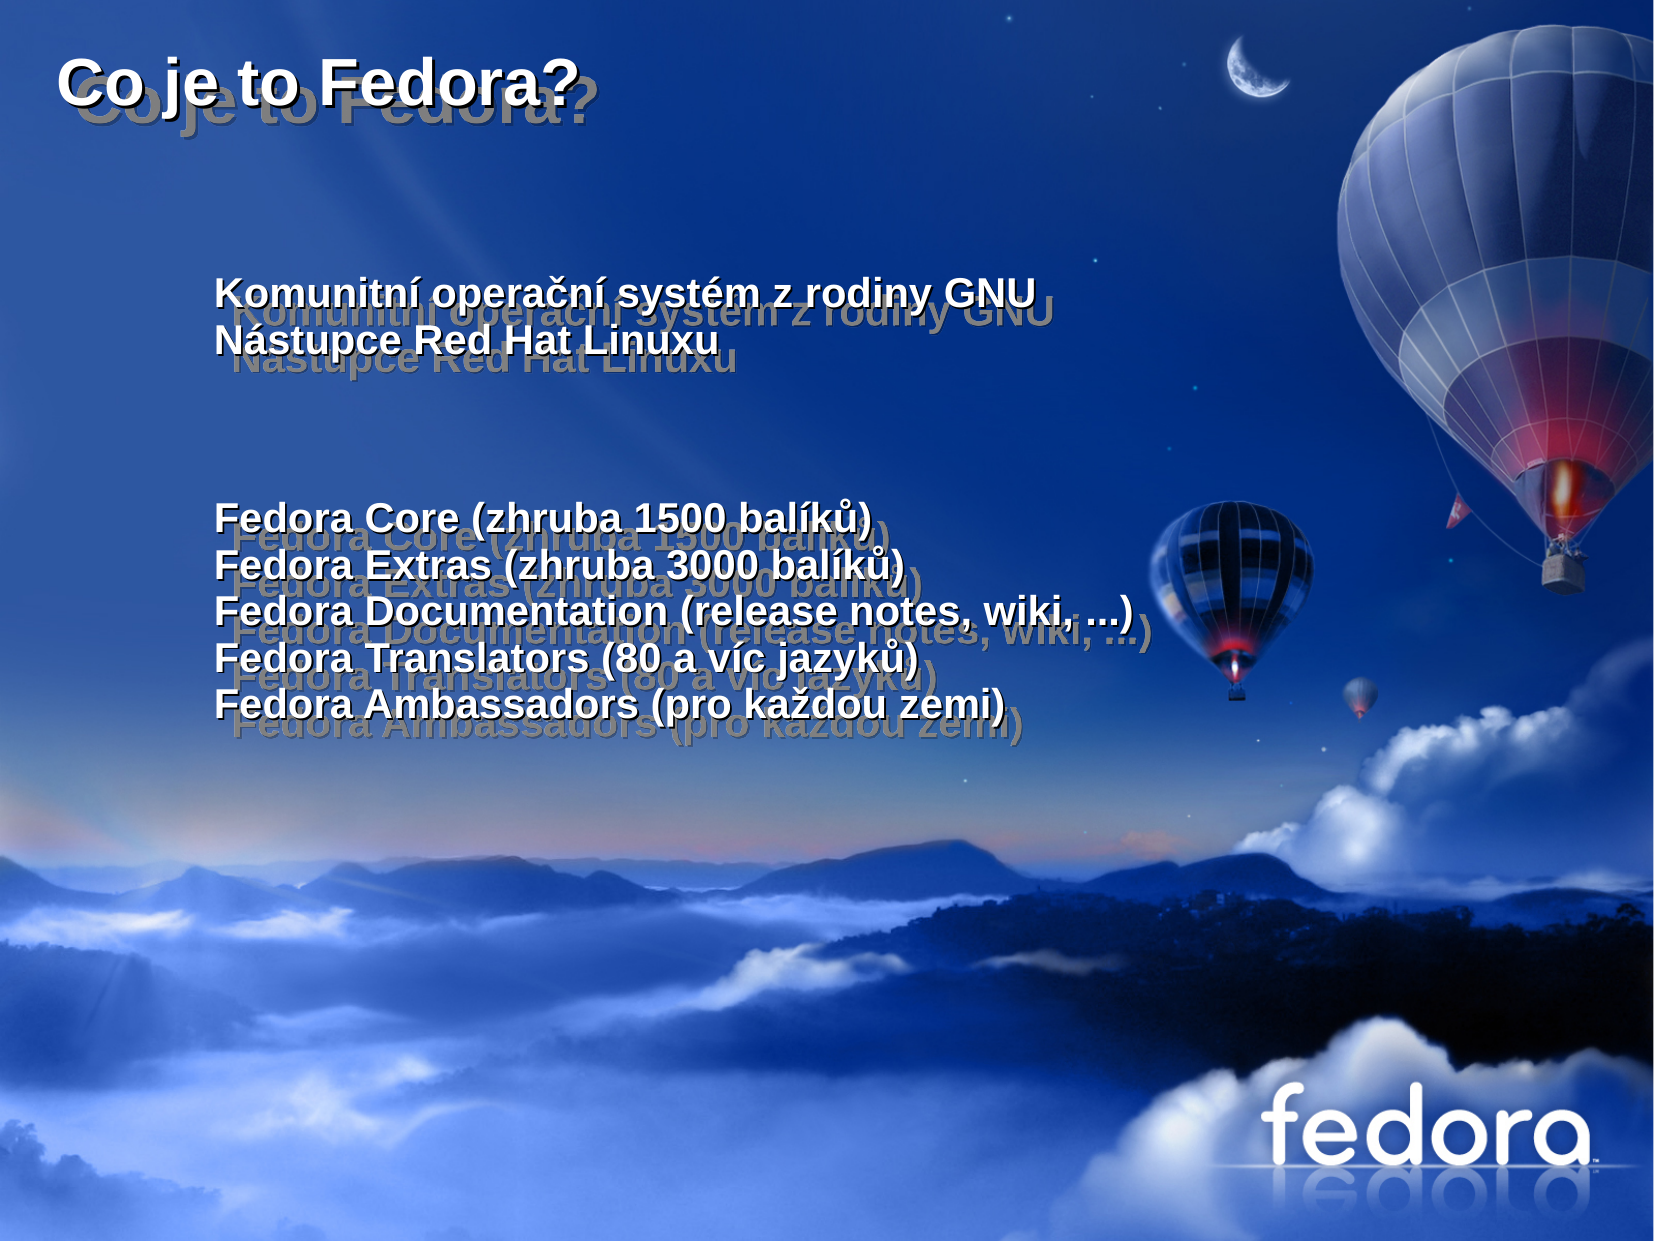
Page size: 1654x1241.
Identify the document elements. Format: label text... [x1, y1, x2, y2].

text_box Fedora Core (zhruba 1500 balíků) Fedora Extras (zhruba 3000 balíků) Fedora Documentation (release notes, wiki, ...) Fedora Translators (80 a víc jazyků) Fedora Ambassadors (pro každou zemi) [187, 487, 1276, 819]
text_box Komunitní operační systém z rodiny GNU Nástupce Red Hat Linuxu [187, 262, 1088, 404]
text_box Co je to Fedora? [41, 37, 597, 154]
picture [0, 0, 1654, 1241]
